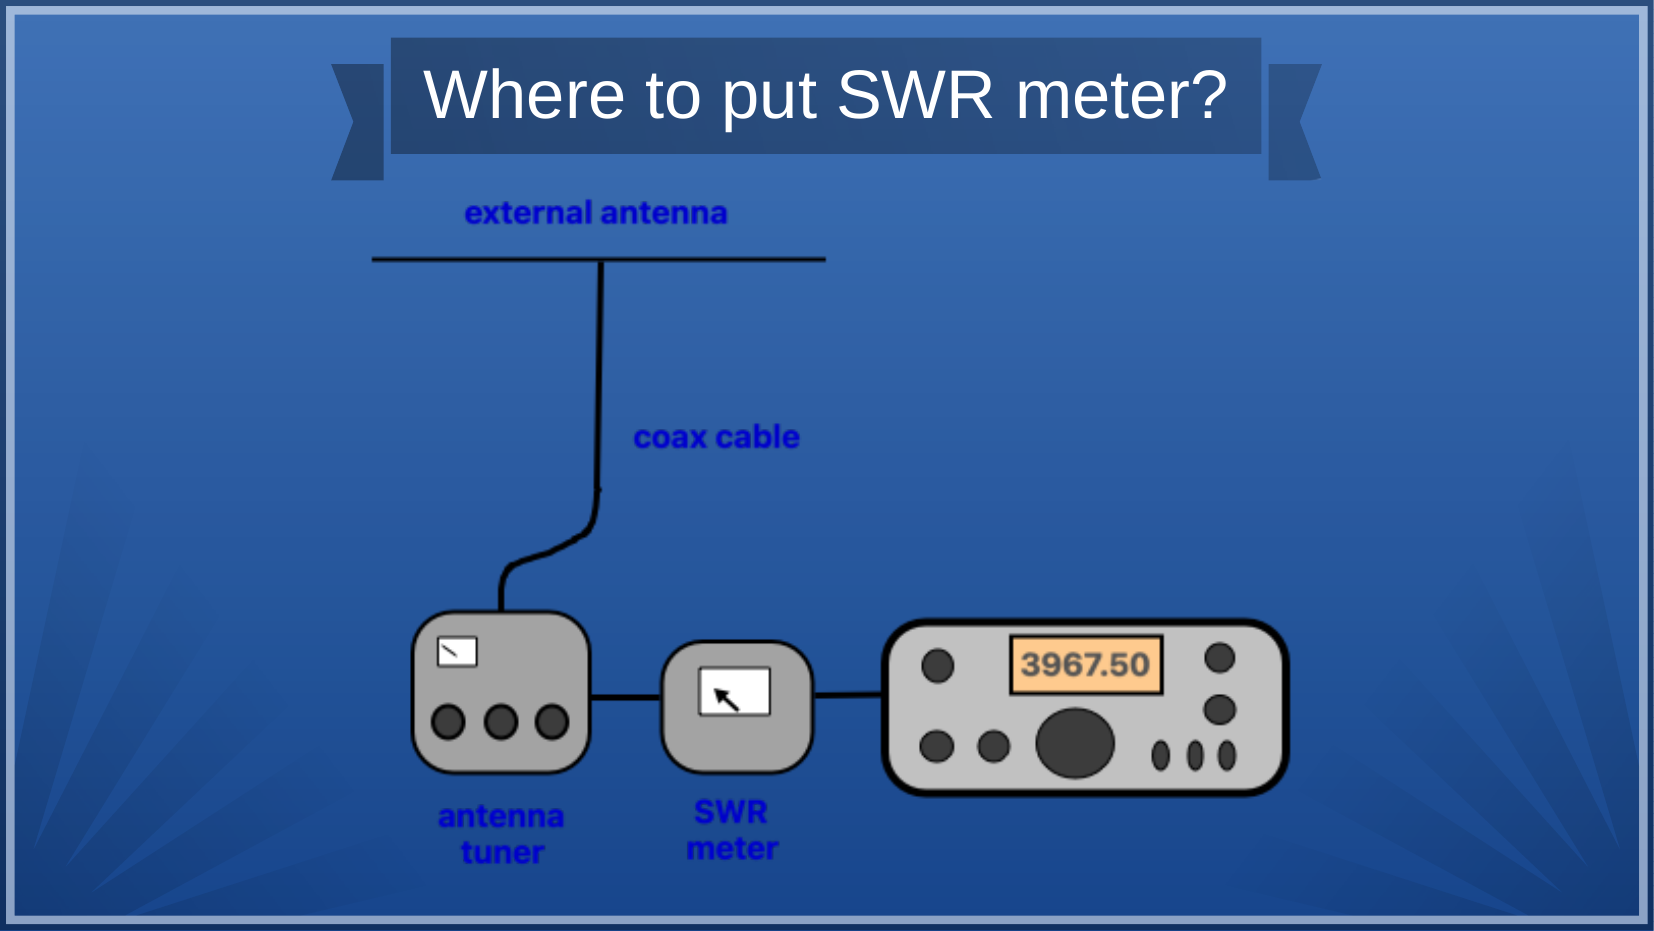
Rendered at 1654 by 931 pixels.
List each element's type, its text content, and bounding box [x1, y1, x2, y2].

title Where to put SWR meter? [389, 35, 1264, 149]
picture [295, 149, 1313, 913]
